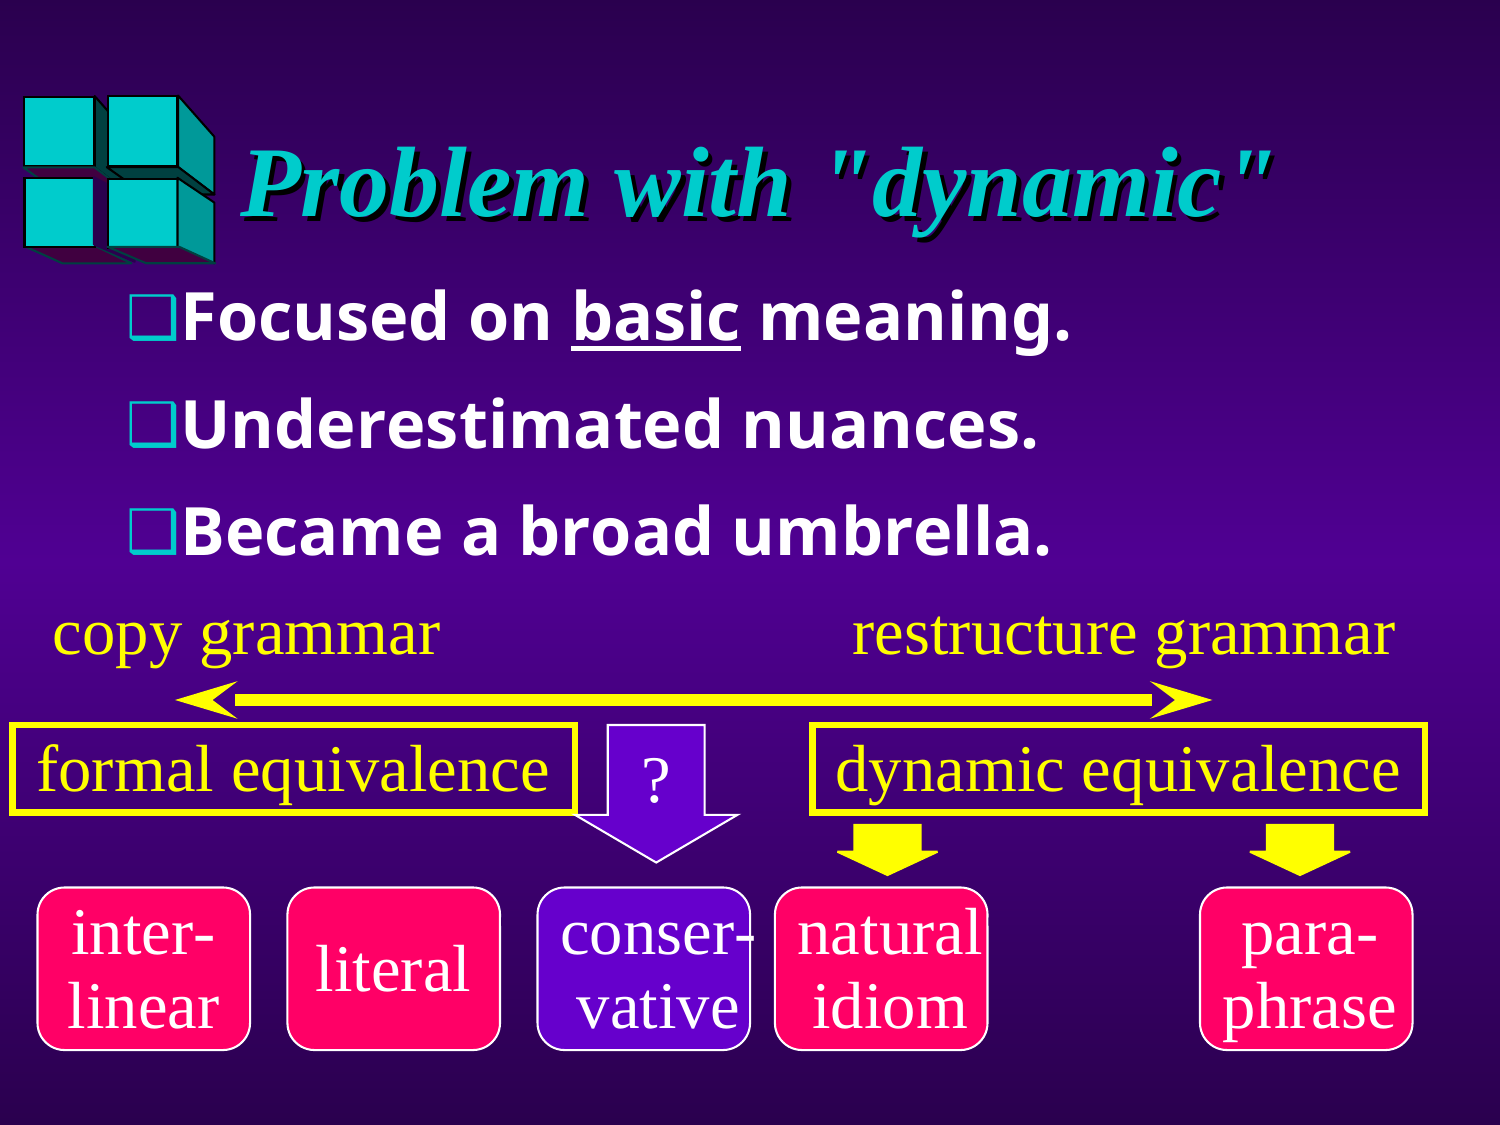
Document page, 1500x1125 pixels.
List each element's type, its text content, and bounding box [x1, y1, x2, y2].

text_box restructure grammar [837, 587, 1488, 677]
text_box conser- vative [537, 887, 751, 1051]
text_box dynamic equivalence [812, 724, 1426, 813]
text_box copy grammar [37, 587, 625, 677]
text_box literal [287, 887, 501, 1051]
text_box [1249, 824, 1351, 876]
text_box para- phrase [1200, 887, 1413, 1051]
list Focused on basic meaning. Underestimated nuances. Became a broad umbrella. [112, 262, 1425, 546]
text_box formal equivalence [12, 724, 575, 813]
title Problem with "dynamic" [224, 78, 1388, 262]
text_box natural idiom [774, 887, 988, 1051]
text_box [837, 824, 938, 876]
text_box inter- linear [37, 887, 251, 1051]
text_box ? [574, 725, 738, 863]
